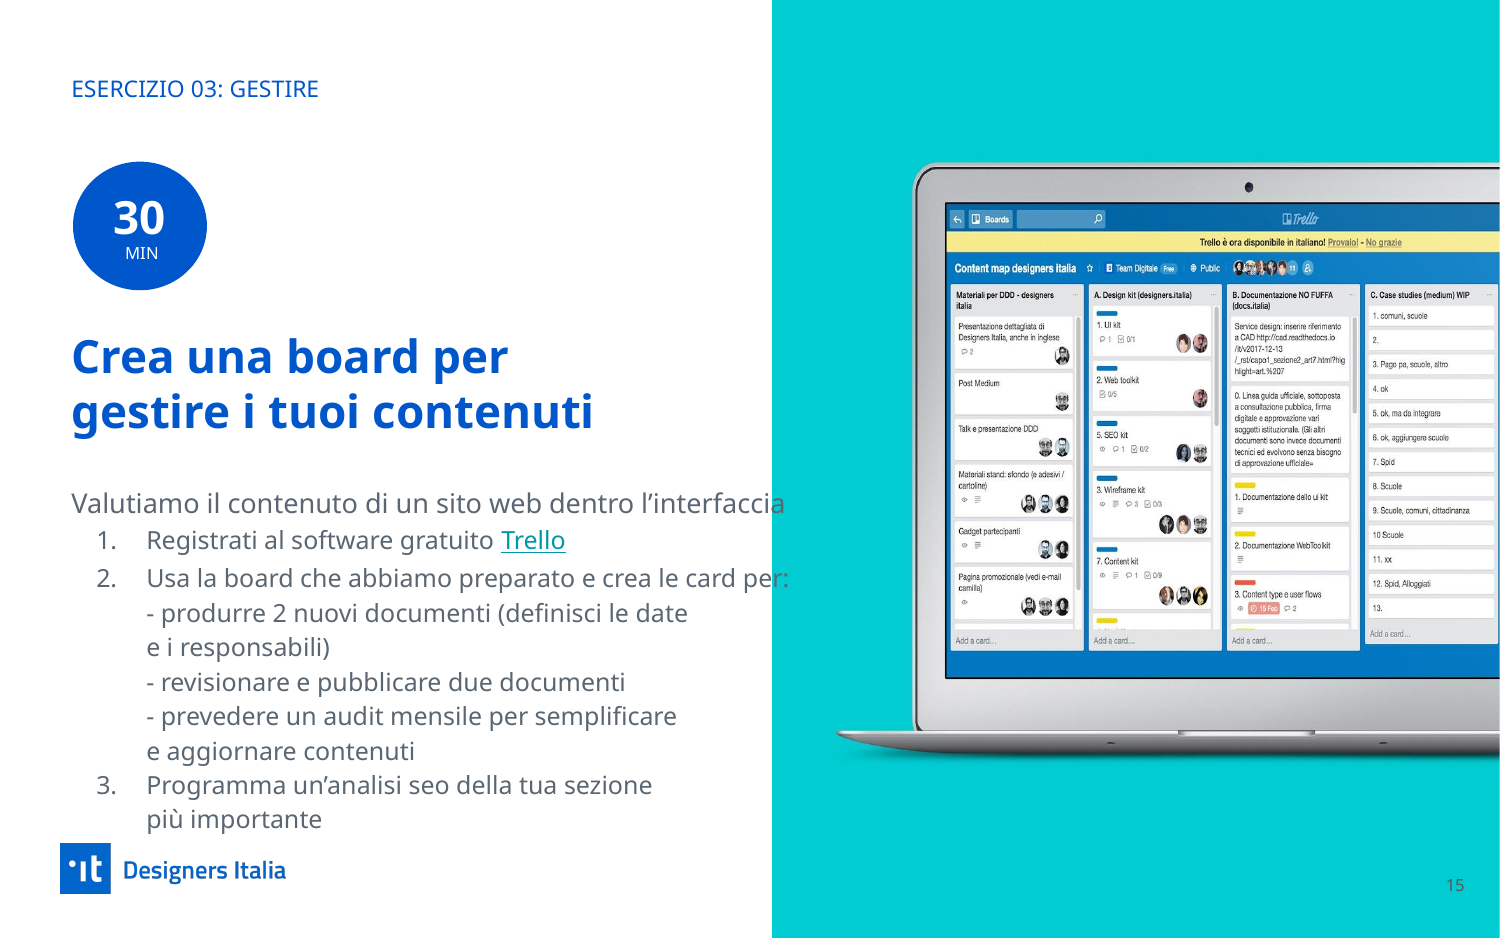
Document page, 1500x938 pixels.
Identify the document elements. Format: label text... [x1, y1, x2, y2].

text_box 30 [148, 206, 157, 227]
text_box Valutiamo il contenuto di un sito web dentro l’interfaccia Registrati al software gratuito Trello Usa la board che abbiamo preparato e crea le card per: - produrre 2 nuovi documenti (definisci le date e i responsabili) - revisionare e pubblicare due documenti - prevedere un audit mensile per semplificare e aggiornare contenuti Programma un’analisi seo della tua sezione più importante [56, 452, 900, 850]
picture [772, 0, 1500, 938]
text_box ESERCIZIO 03: GESTIRE [56, 60, 606, 149]
text_box Crea una board per gestire i tuoi contenuti [56, 312, 622, 441]
slide_number <number> [1389, 849, 1480, 922]
text_box MIN [106, 227, 178, 272]
text_box [72, 161, 207, 291]
text_box 30 [94, 178, 185, 227]
picture [60, 843, 299, 894]
